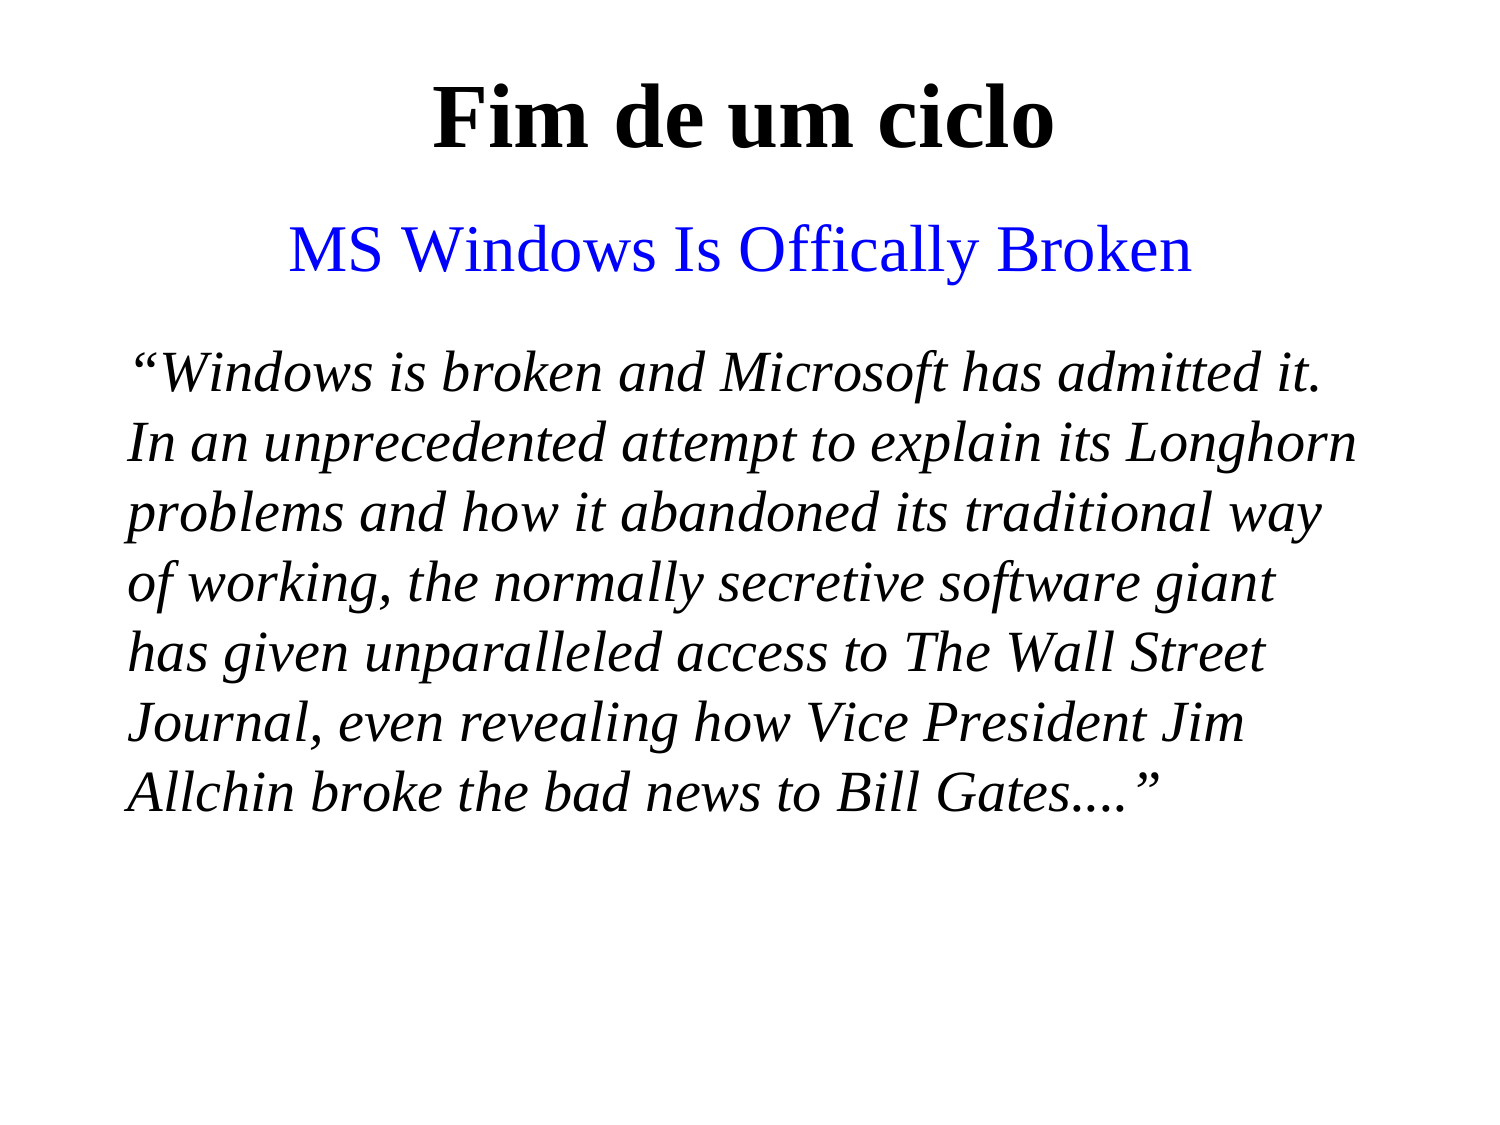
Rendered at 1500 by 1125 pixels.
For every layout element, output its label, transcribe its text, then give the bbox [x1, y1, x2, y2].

text_box Fim de um ciclo [29, 19, 1484, 208]
text_box “Windows is broken and Microsoft has admitted it. In an unprecedented attempt to explain its Longhorn problems and how it abandoned its traditional way of working, the normally secretive software giant has given unparalleled access to The Wall Street Journal, even revealing how Vice President Jim Allchin broke the bad news to Bill Gates....” [127, 333, 1372, 1125]
text_box MS Windows Is Offically Broken [288, 208, 1196, 282]
